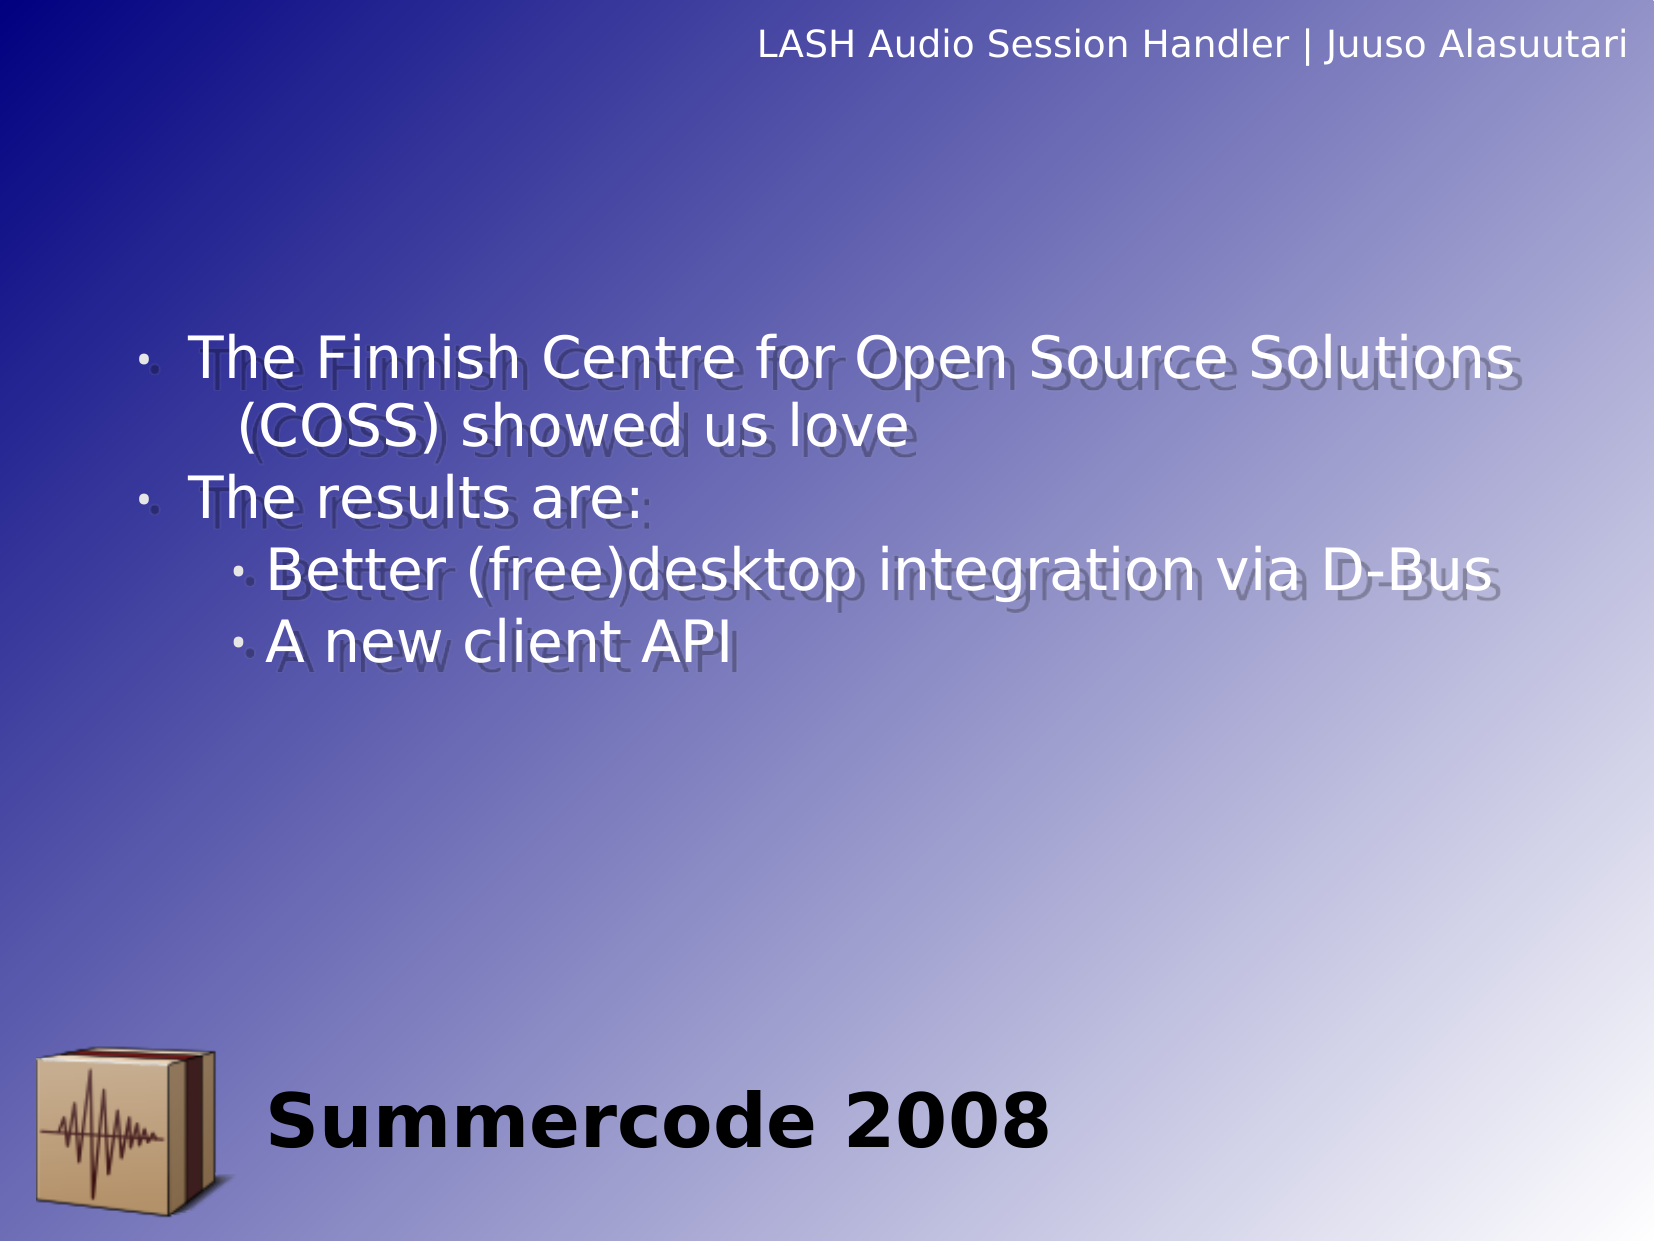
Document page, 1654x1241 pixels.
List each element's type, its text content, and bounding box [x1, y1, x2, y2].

list The Finnish Centre for Open Source Solutions (COSS) showed us love The results are: Better (free)desktop integration via D-Bus A new client API [88, 324, 1565, 960]
picture [36, 1033, 237, 1234]
title Summercode 2008 [265, 1040, 1625, 1204]
